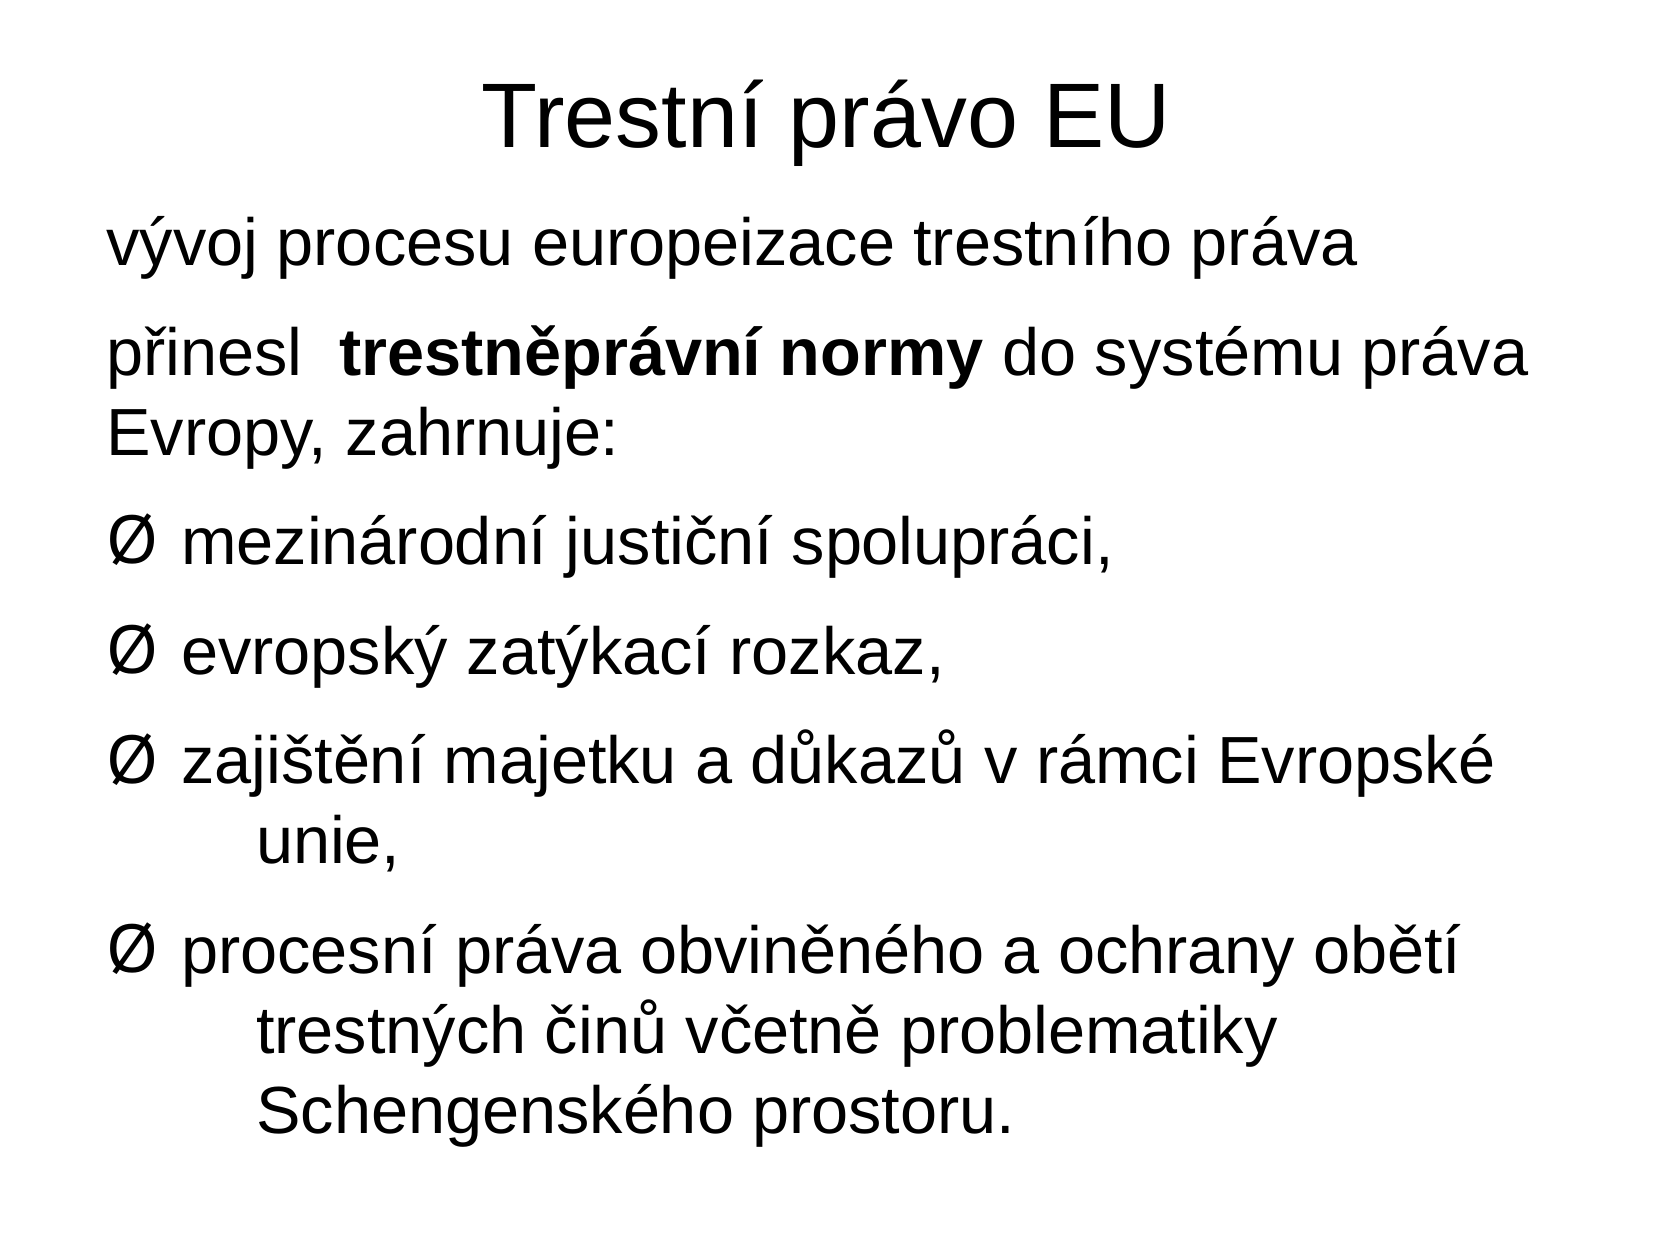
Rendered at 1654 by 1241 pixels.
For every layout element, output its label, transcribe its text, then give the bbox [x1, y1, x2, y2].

list vývoj procesu europeizace trestního práva přinesl trestněprávní normy do systému práva Evropy, zahrnuje: mezinárodní justiční spolupráci, evropský zatýkací rozkaz, zajištění majetku a důkazů v rámci Evropské unie, procesní práva obviněného a ochrany obětí trestných činů včetně problematiky Schengenského prostoru. [106, 198, 1619, 1241]
title Trestní právo EU [82, 49, 1571, 172]
